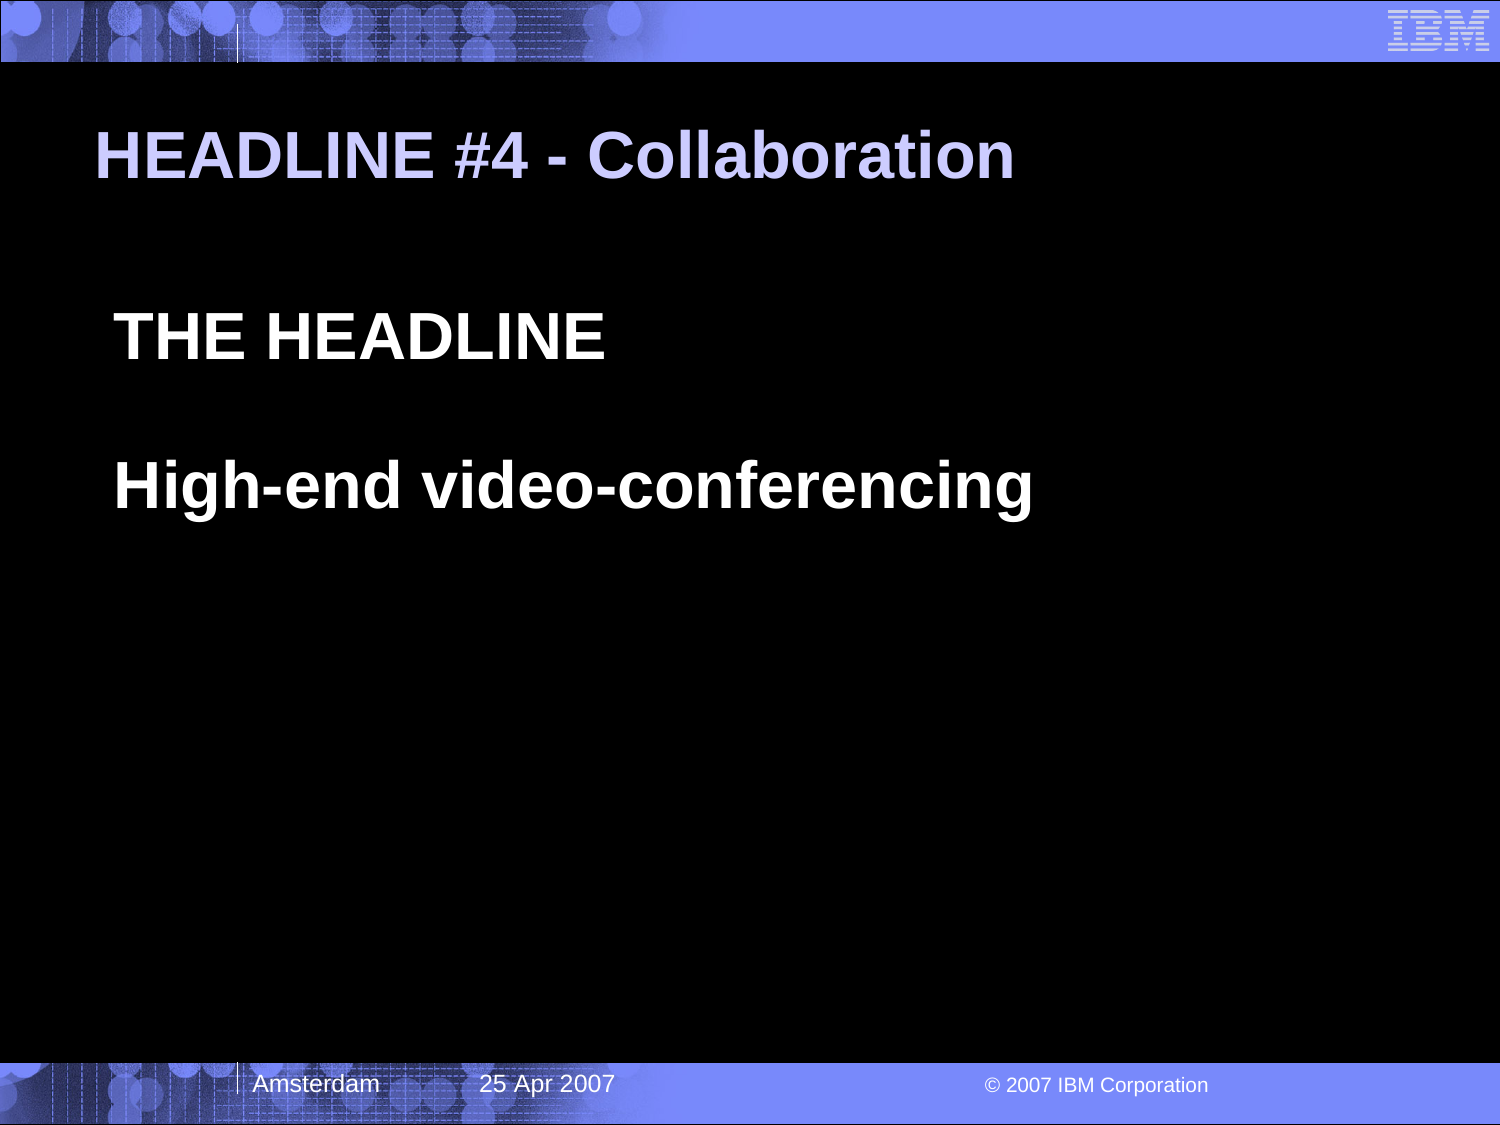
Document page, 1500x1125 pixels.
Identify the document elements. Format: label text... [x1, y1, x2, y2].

picture [0, 1063, 1500, 1124]
list THE HEADLINE High-end video-conferencing [99, 291, 1389, 1107]
title HEADLINE #4 - Collaboration [79, 116, 1433, 205]
picture [1, 1, 1500, 62]
